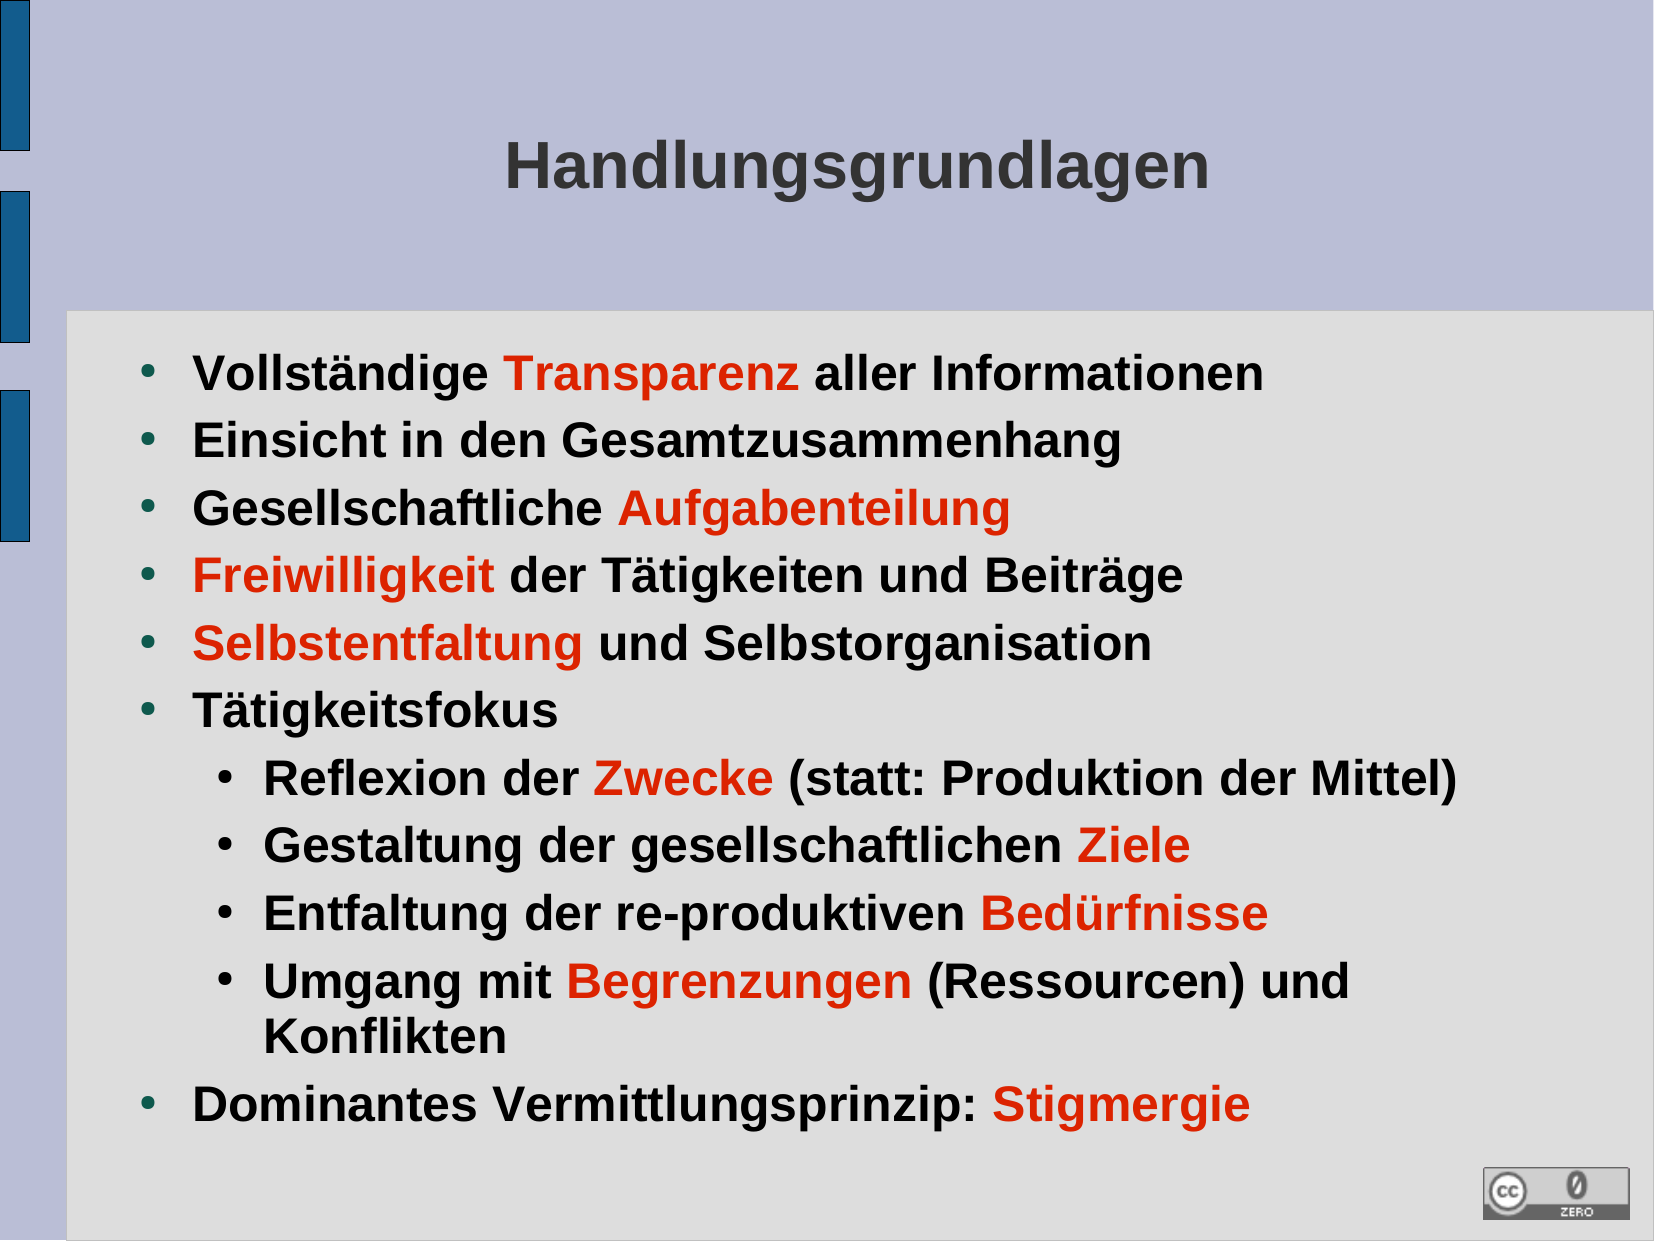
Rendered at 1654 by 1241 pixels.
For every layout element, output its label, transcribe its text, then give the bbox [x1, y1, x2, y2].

title Handlungsgrundlagen [121, 61, 1595, 269]
list Vollständige Transparenz aller Informationen Einsicht in den Gesamtzusammenhang Gesellschaftliche Aufgabenteilung Freiwilligkeit der Tätigkeiten und Beiträge Selbstentfaltung und Selbstorganisation Tätigkeitsfokus Reflexion der Zwecke (statt: Produktion der Mittel) Gestaltung der gesellschaftlichen Ziele Entfaltung der re-produktiven Bedürfnisse Umgang mit Begrenzungen (Ressourcen) und Konflikten Dominantes Vermittlungsprinzip: Stigmergie [121, 344, 1595, 1152]
picture [1483, 1167, 1630, 1220]
